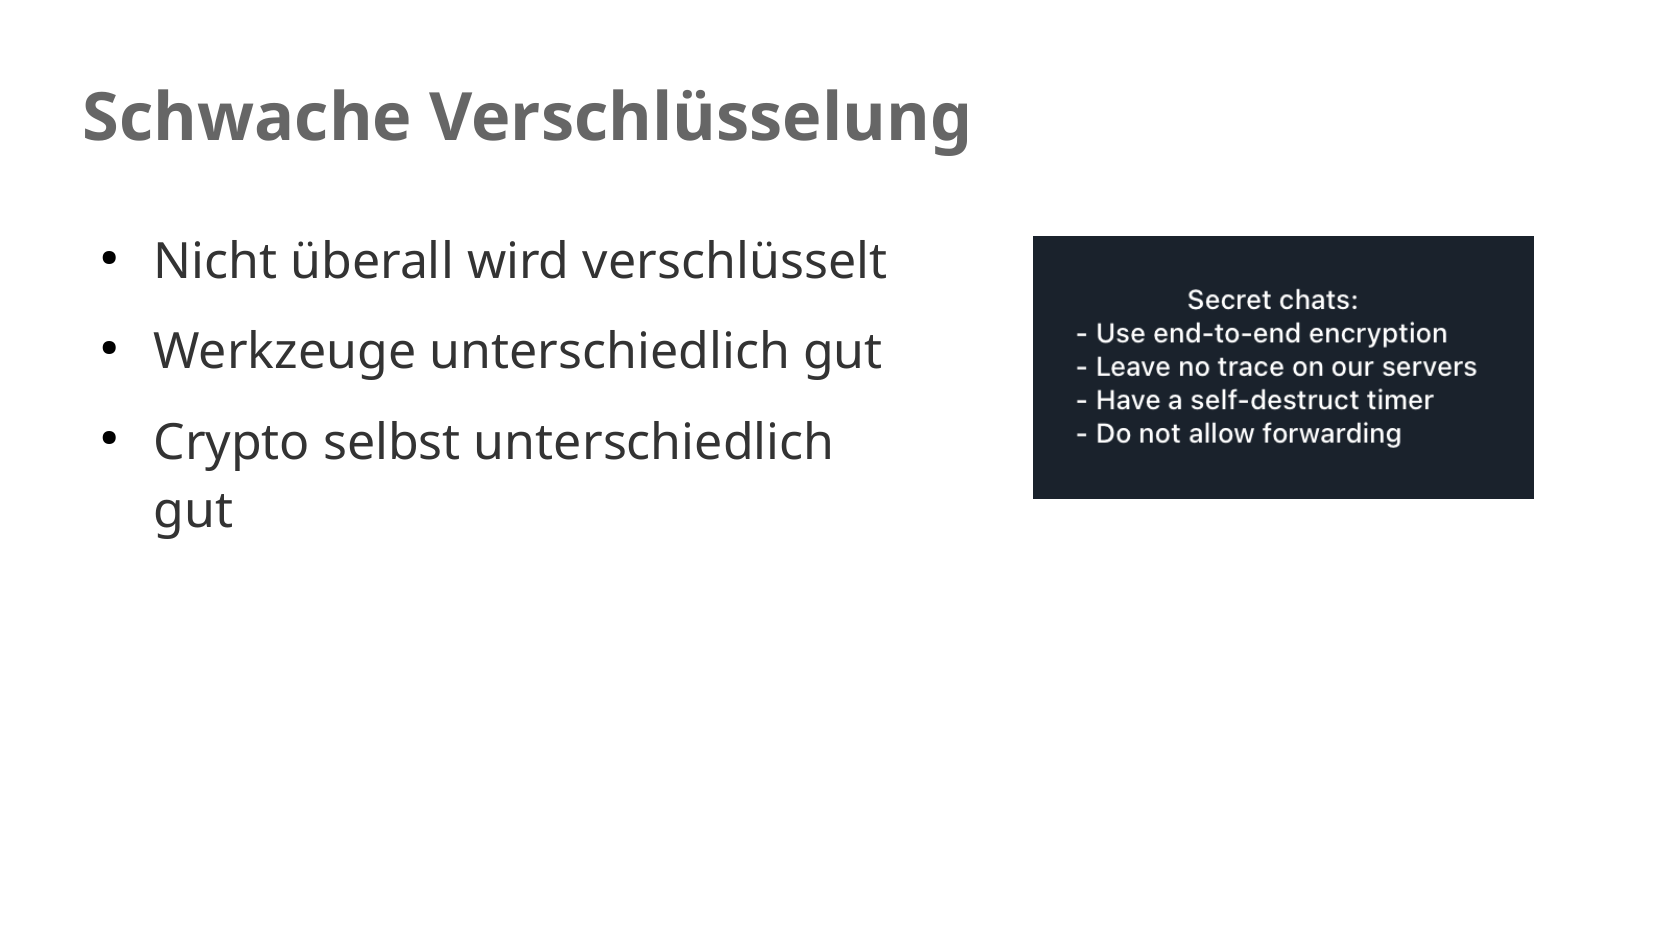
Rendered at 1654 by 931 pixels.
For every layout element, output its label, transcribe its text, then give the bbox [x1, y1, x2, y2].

title Schwache Verschlüsselung [82, 37, 1571, 193]
picture [1033, 236, 1534, 499]
list Nicht überall wird verschlüsselt Werkzeuge unterschiedlich gut Crypto selbst unterschiedlich gut [82, 225, 916, 758]
